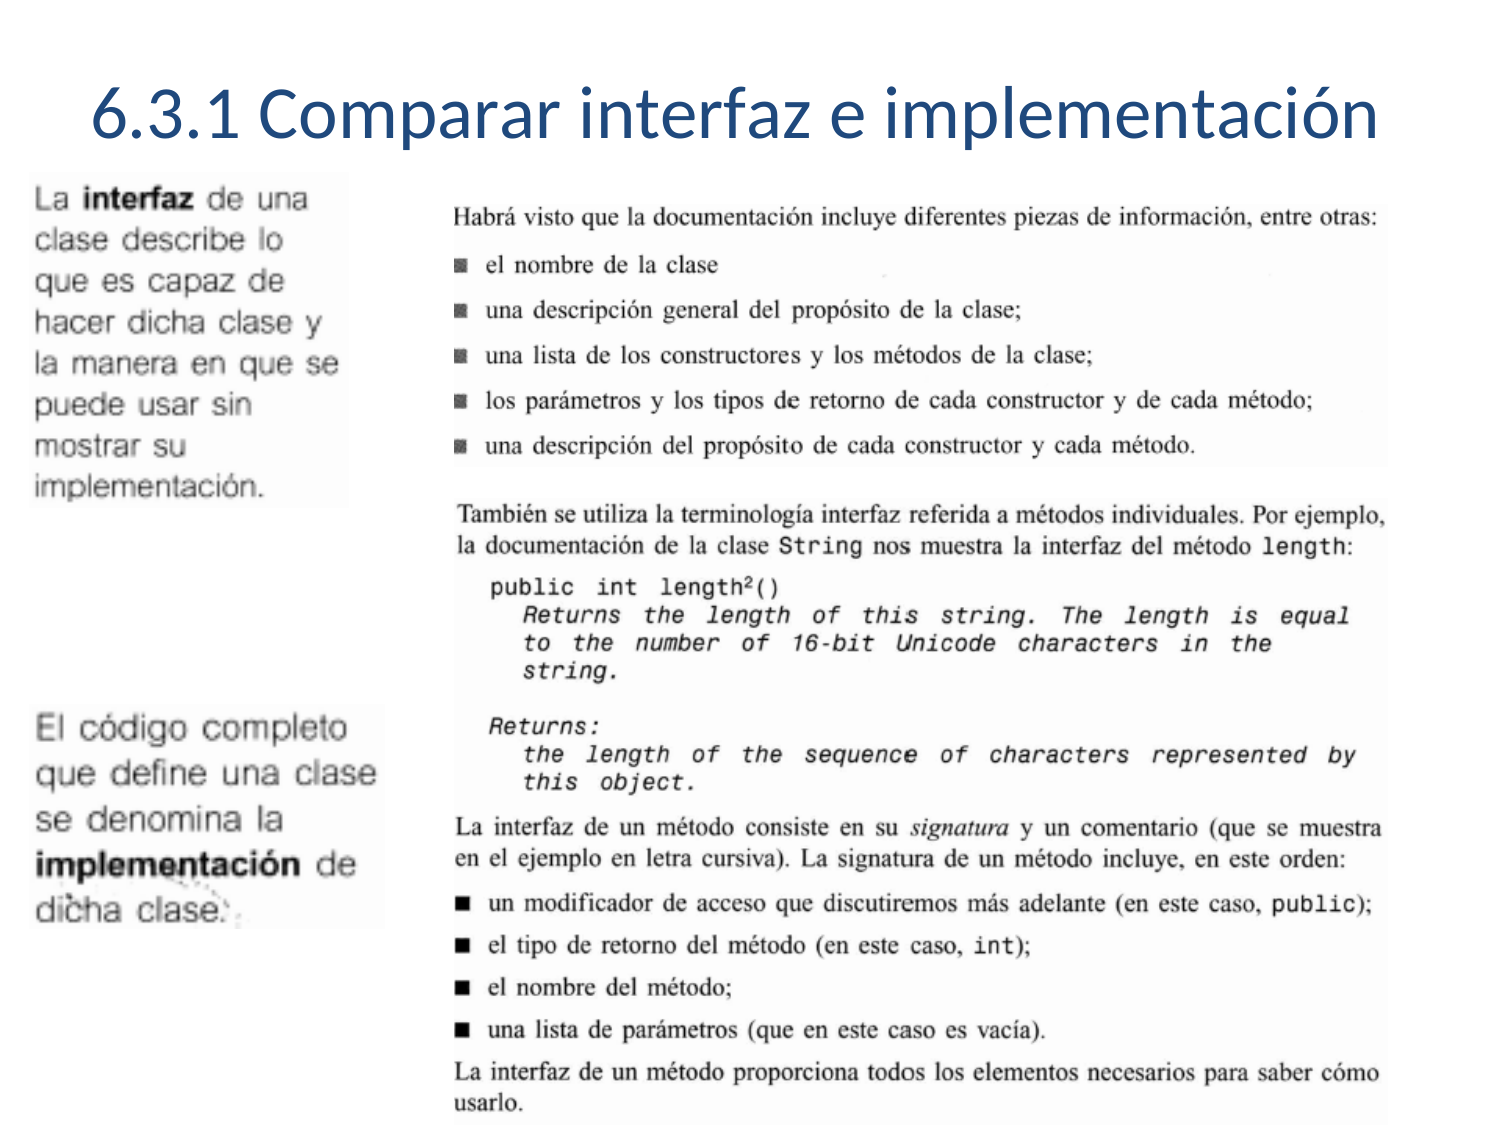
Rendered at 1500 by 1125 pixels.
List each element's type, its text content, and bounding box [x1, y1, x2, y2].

picture [29, 172, 349, 508]
picture [29, 704, 385, 929]
picture [454, 204, 1388, 467]
picture [454, 498, 1388, 1125]
title 6.3.1 Comparar interfaz e implementación [75, 45, 1426, 173]
